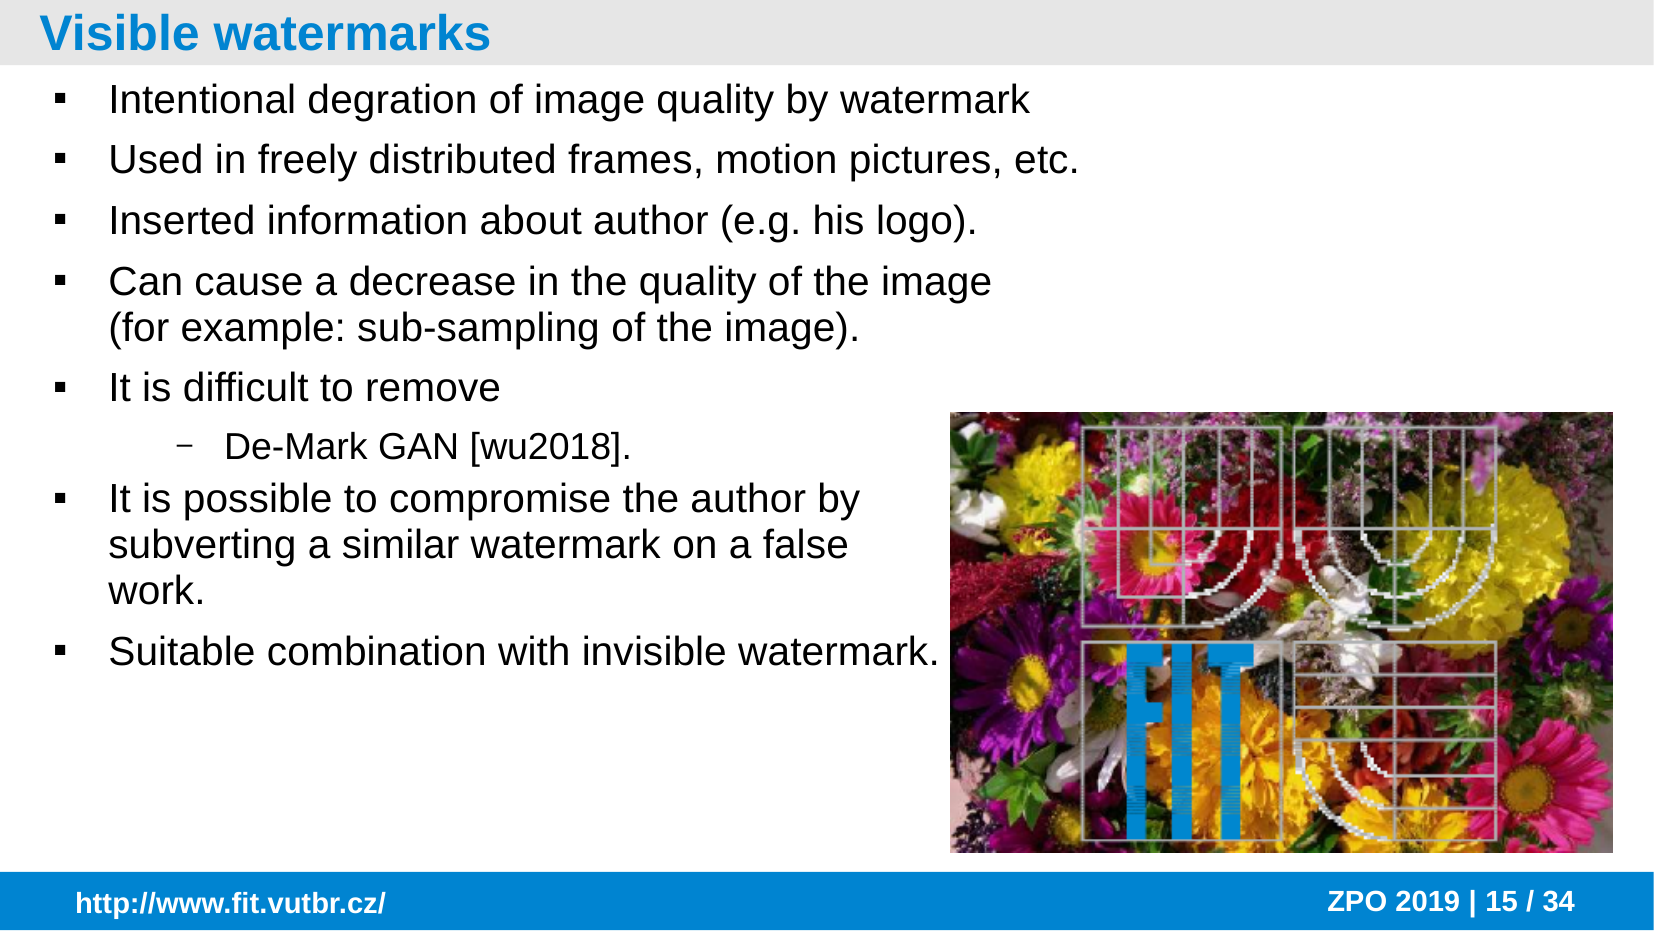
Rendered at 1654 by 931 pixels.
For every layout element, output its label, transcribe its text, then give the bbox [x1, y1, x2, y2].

picture [950, 412, 1613, 853]
list Intentional degration of image quality by watermark Used in freely distributed frames, motion pictures, etc. Inserted information about author (e.g. his logo). Can cause a decrease in the quality of the image (for example: sub-sampling of the image). It is difficult to remove De-Mark GAN [wu2018]. It is possible to compromise the author by subverting a similar watermark on a false work. Suitable combination with invisible watermark. [37, 76, 1613, 675]
title Visible watermarks [39, 4, 1615, 61]
